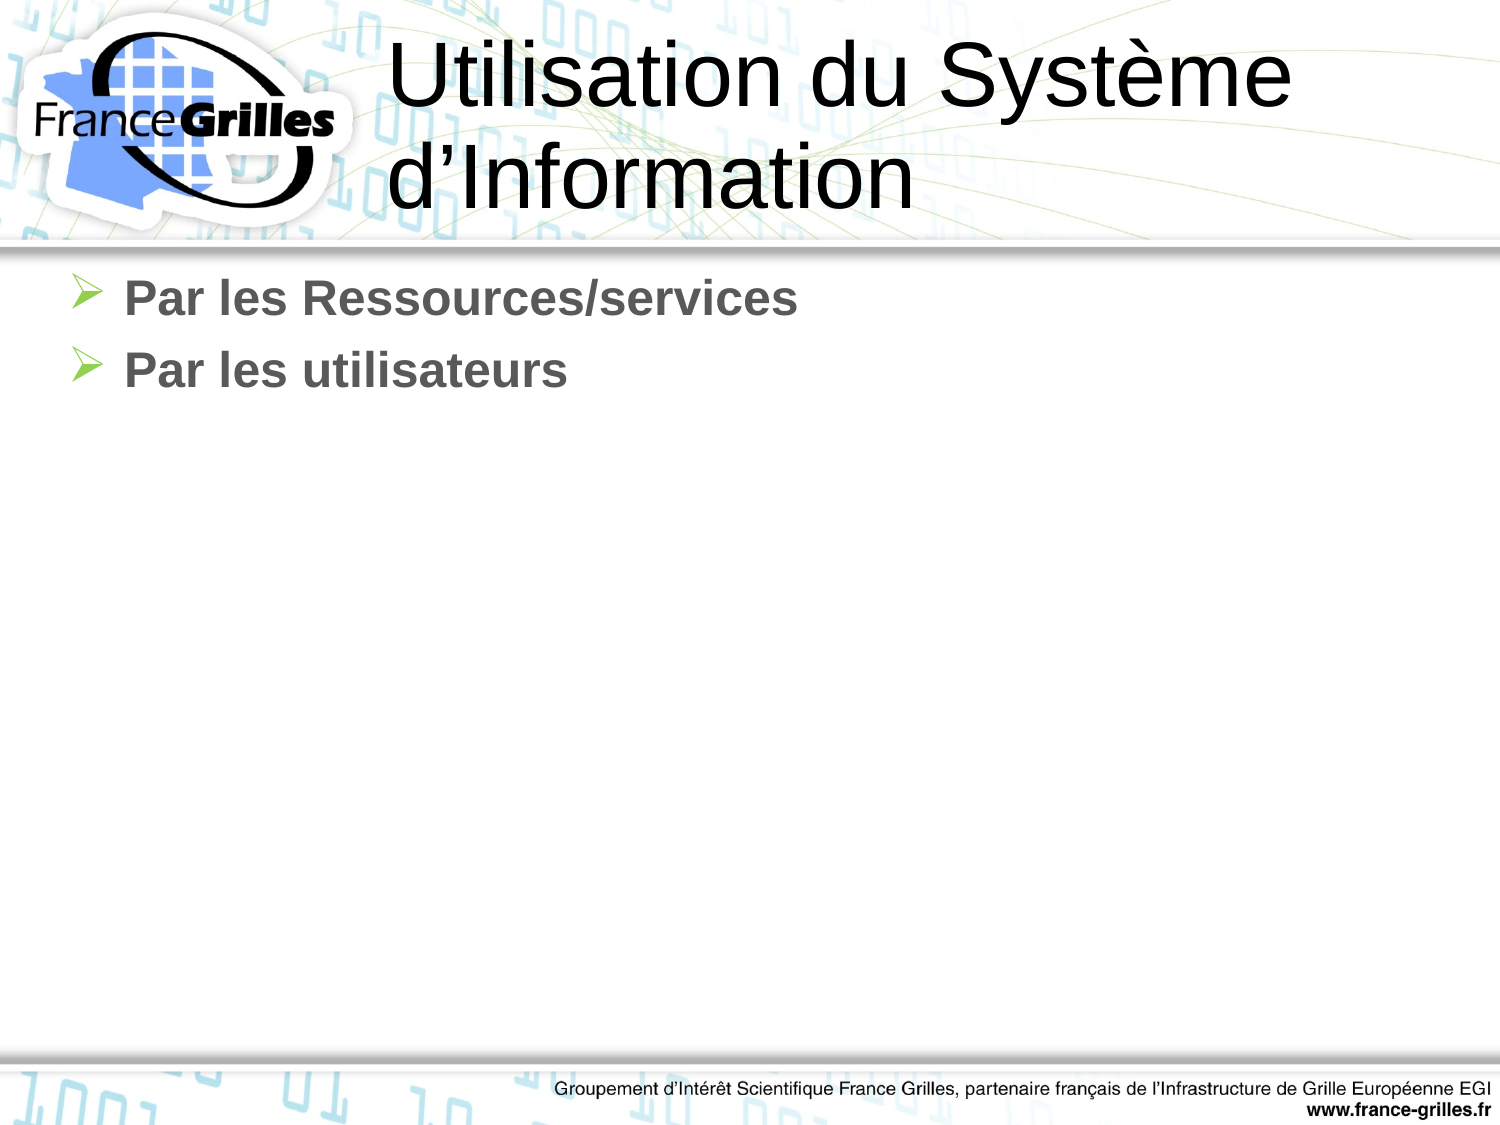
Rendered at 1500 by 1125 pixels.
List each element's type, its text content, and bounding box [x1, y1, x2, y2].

list Par les Ressources/services Par les utilisateurs [53, 262, 1459, 1024]
picture [0, 0, 1500, 1125]
title Utilisation du Système d’Information [372, 4, 1459, 248]
